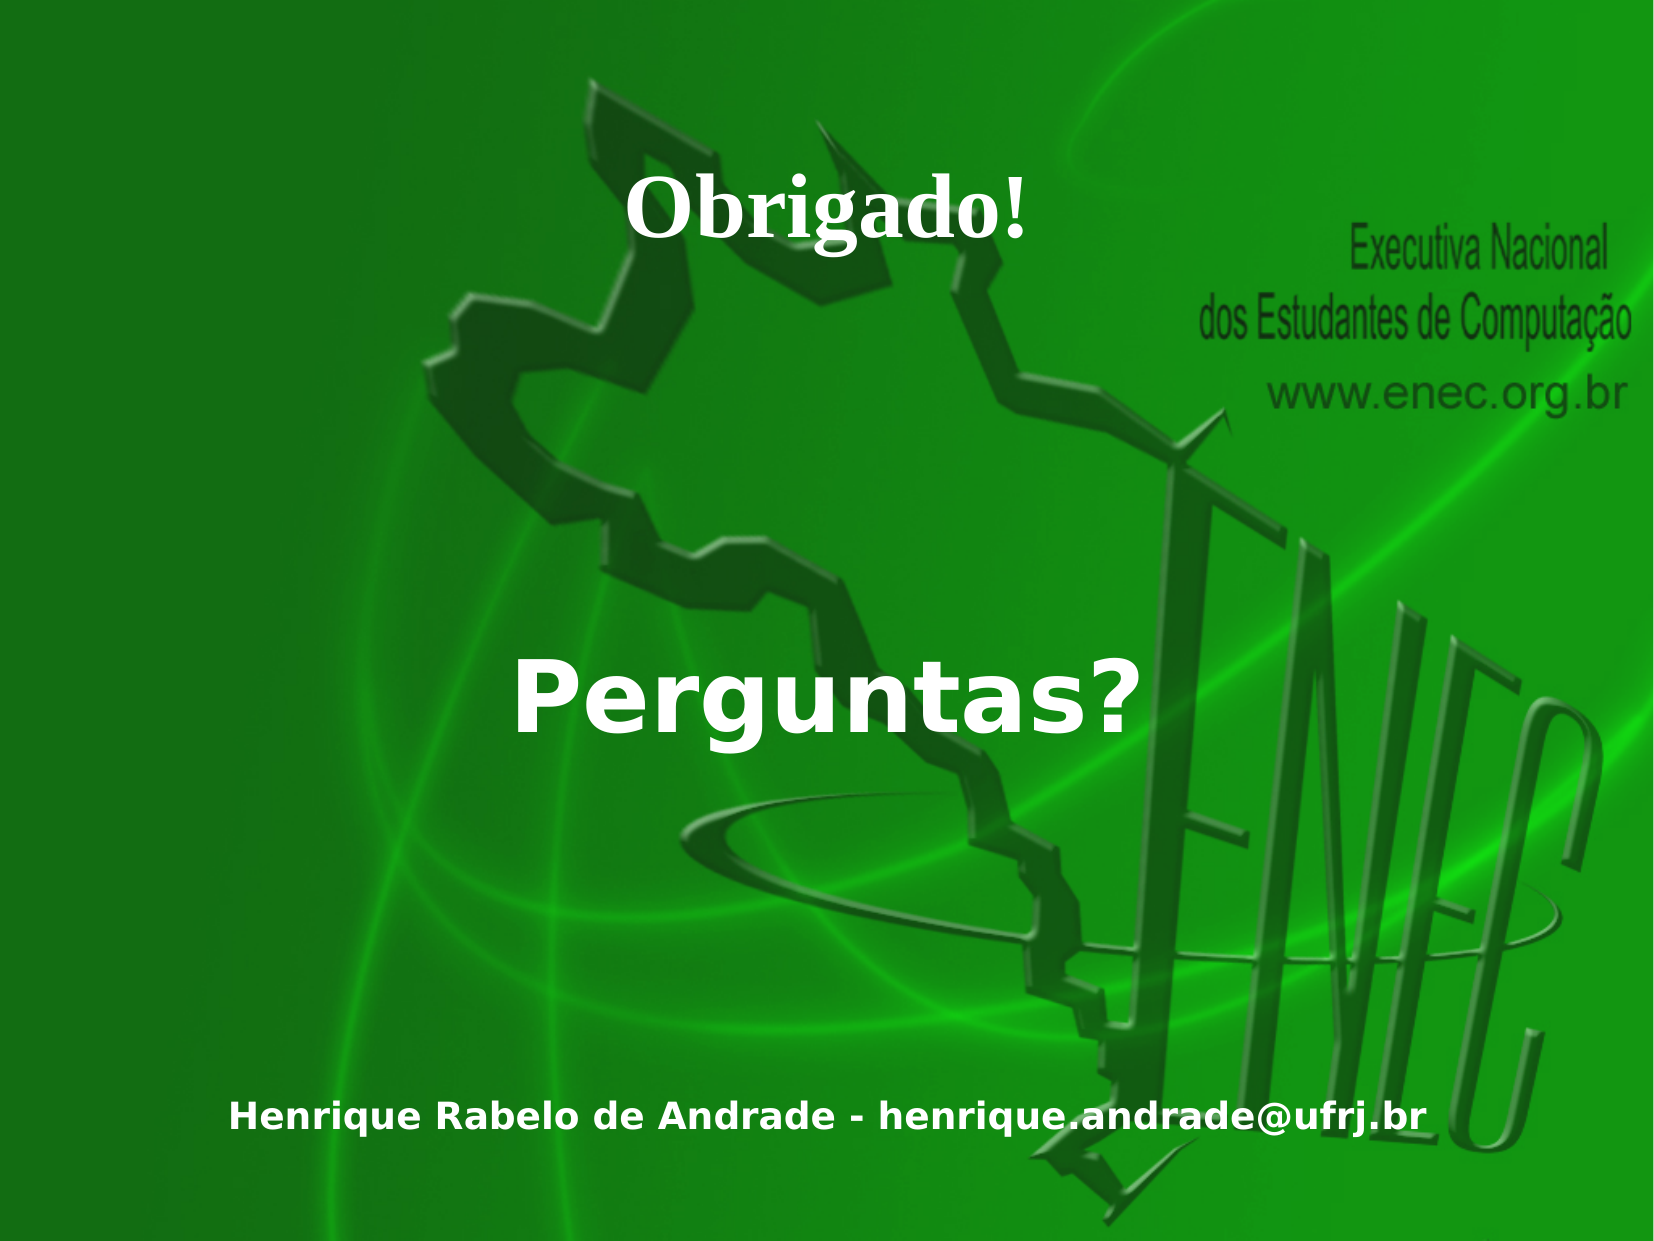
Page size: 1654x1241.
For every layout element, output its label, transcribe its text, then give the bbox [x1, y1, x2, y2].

picture [0, 0, 1654, 1241]
text_box Perguntas? Henrique Rabelo de Andrade - henrique.andrade@ufrj.br [121, 503, 1534, 1241]
title Obrigado! [121, 103, 1534, 311]
